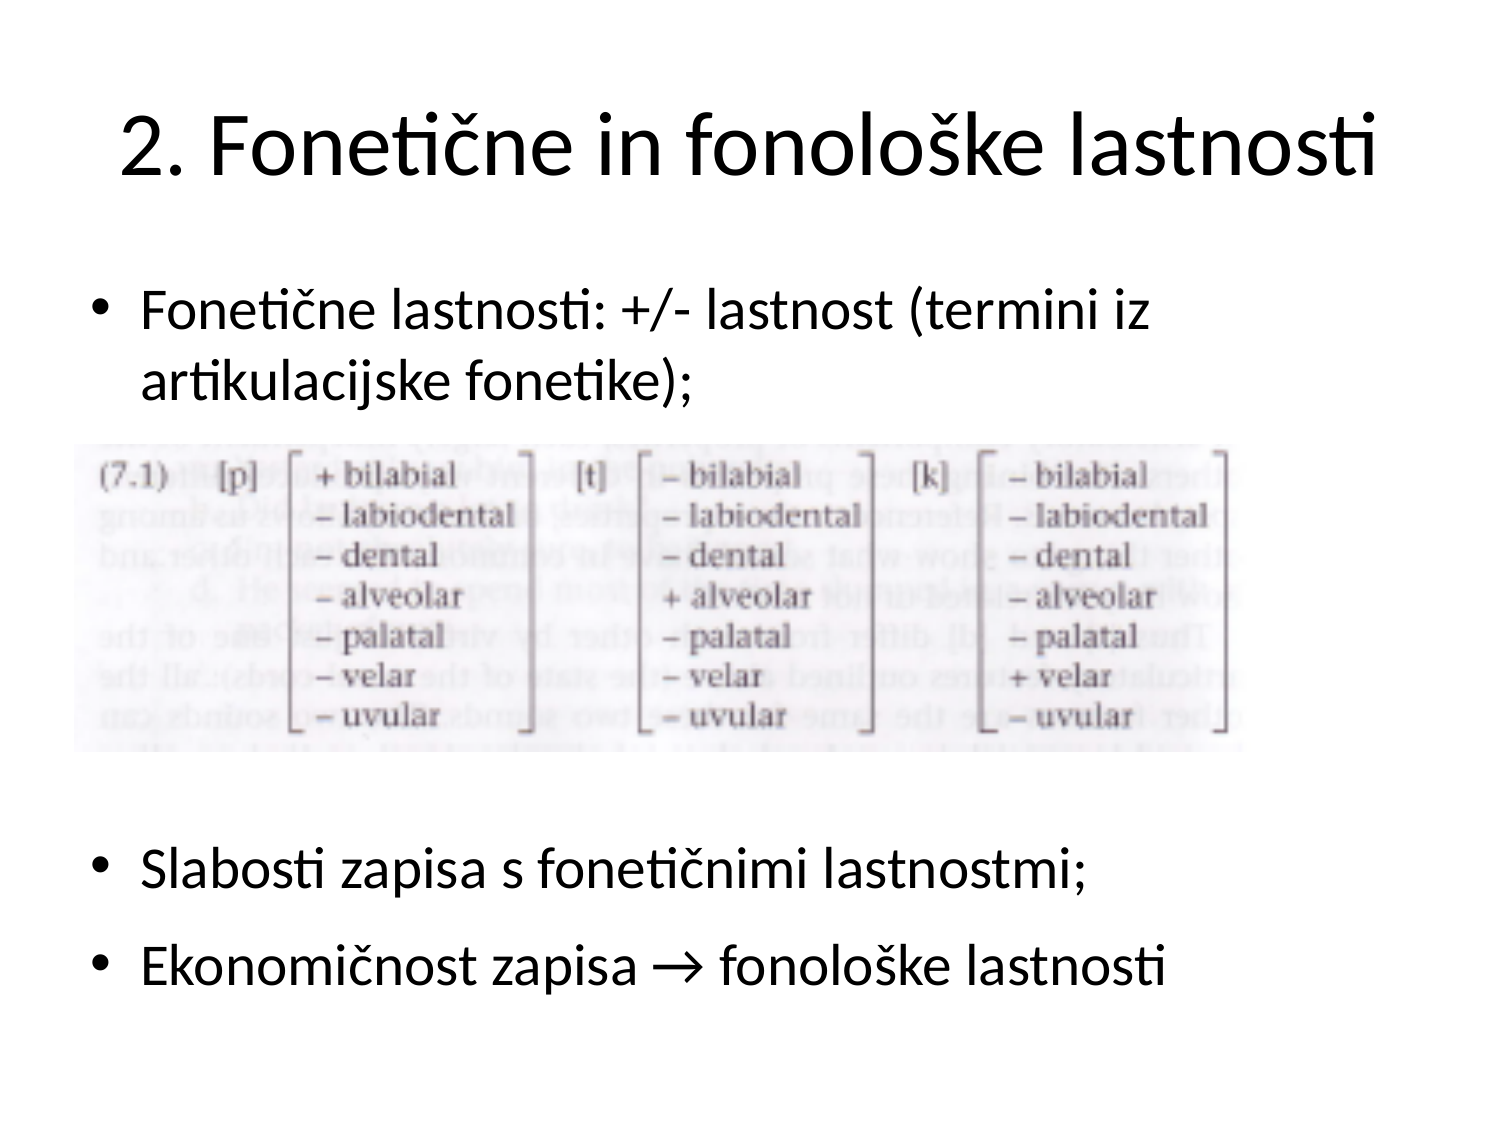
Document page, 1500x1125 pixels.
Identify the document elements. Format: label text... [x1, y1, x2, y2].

picture [74, 444, 1275, 752]
title 2. Fonetične in fonološke lastnosti [75, 45, 1425, 233]
list Fonetične lastnosti: +/- lastnost (termini iz artikulacijske fonetike); Slabosti zapisa s fonetičnimi lastnostmi; Ekonomičnost zapisa → fonološke lastnosti [75, 262, 1425, 1005]
